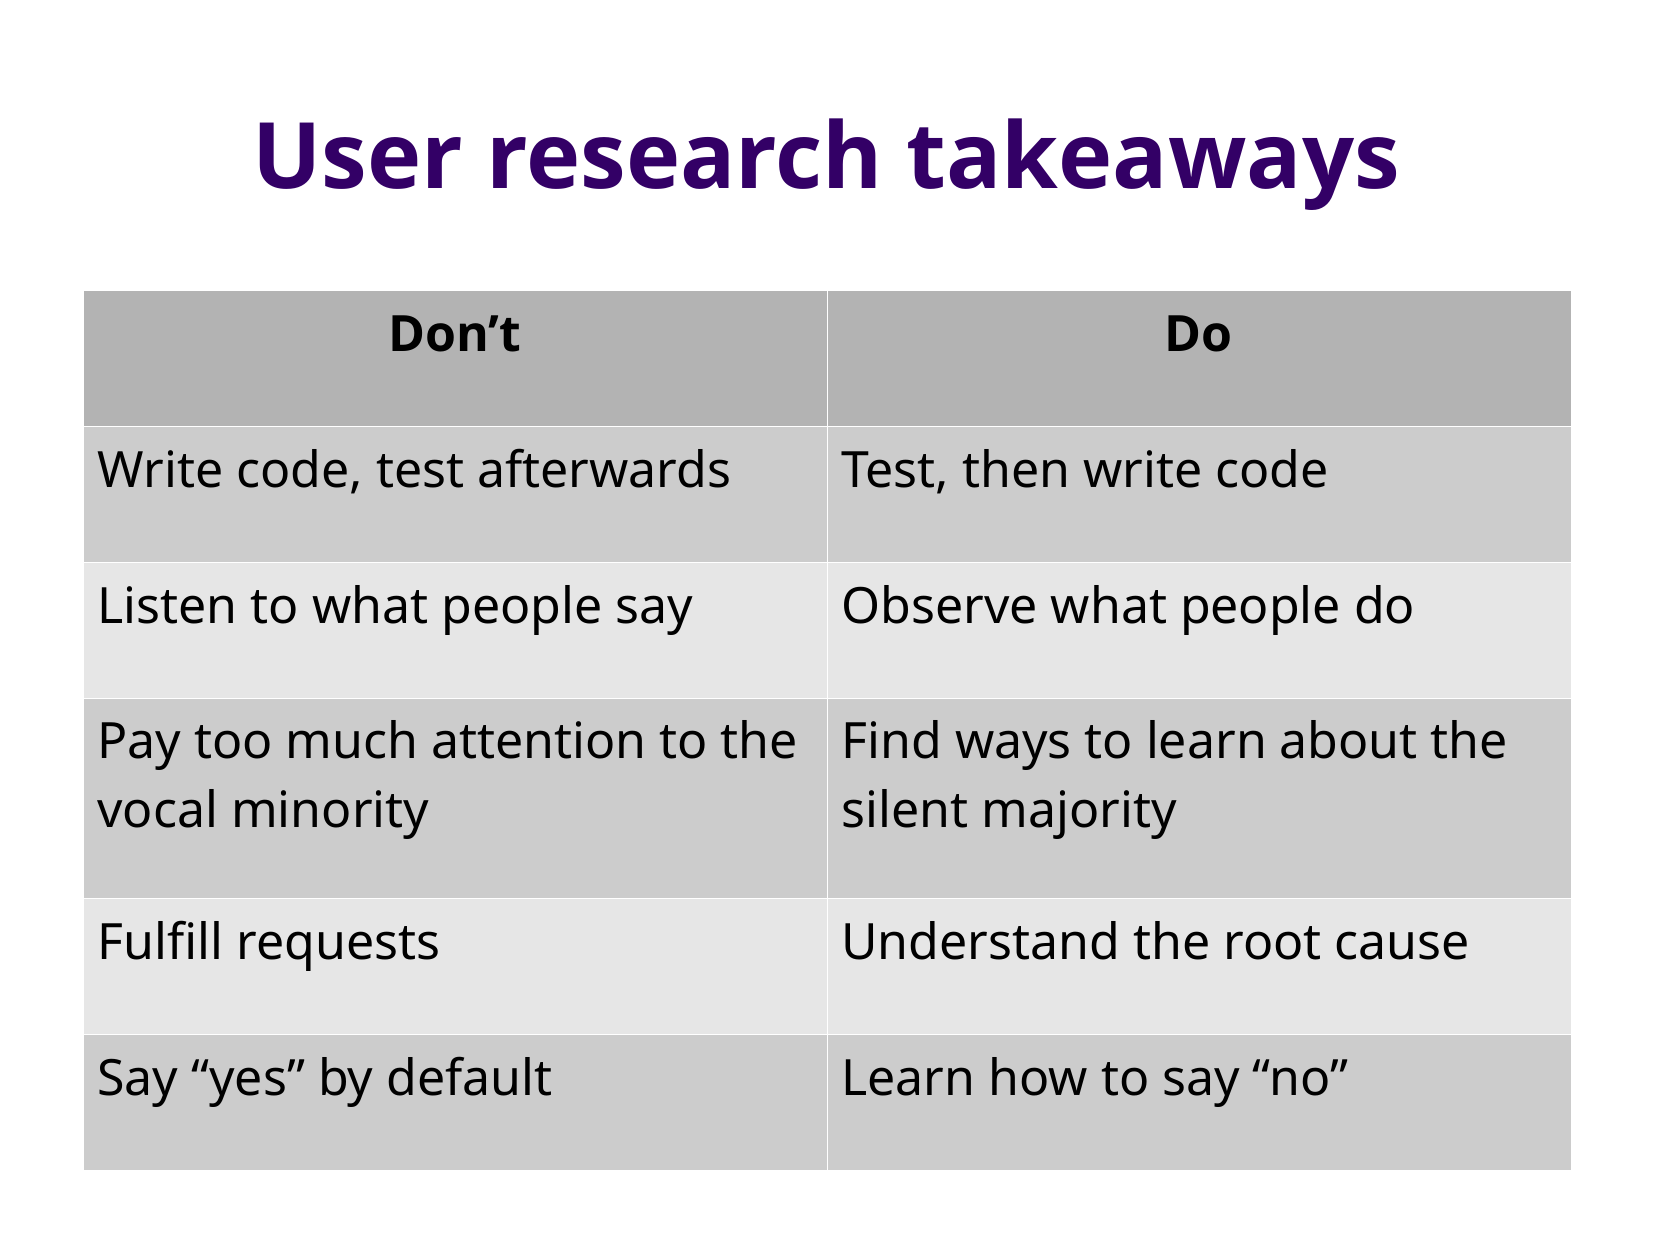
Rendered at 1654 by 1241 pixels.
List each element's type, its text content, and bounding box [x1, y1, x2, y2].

table_cell Learn how to say “no” [828, 1035, 1571, 1170]
table_header Don’t [84, 291, 827, 426]
table_cell Find ways to learn about the silent majority [828, 699, 1571, 898]
title User research takeaways [82, 49, 1571, 257]
table_cell Understand the root cause [828, 899, 1571, 1034]
table_cell Pay too much attention to the vocal minority [84, 699, 827, 898]
table_cell Fulfill requests [84, 899, 827, 1034]
table_cell Write code, test afterwards [84, 427, 827, 562]
table_cell Test, then write code [828, 427, 1571, 562]
table_header Do [828, 291, 1571, 426]
table_cell Listen to what people say [84, 563, 827, 698]
table_cell Say “yes” by default [84, 1035, 827, 1170]
table_cell Observe what people do [828, 563, 1571, 698]
